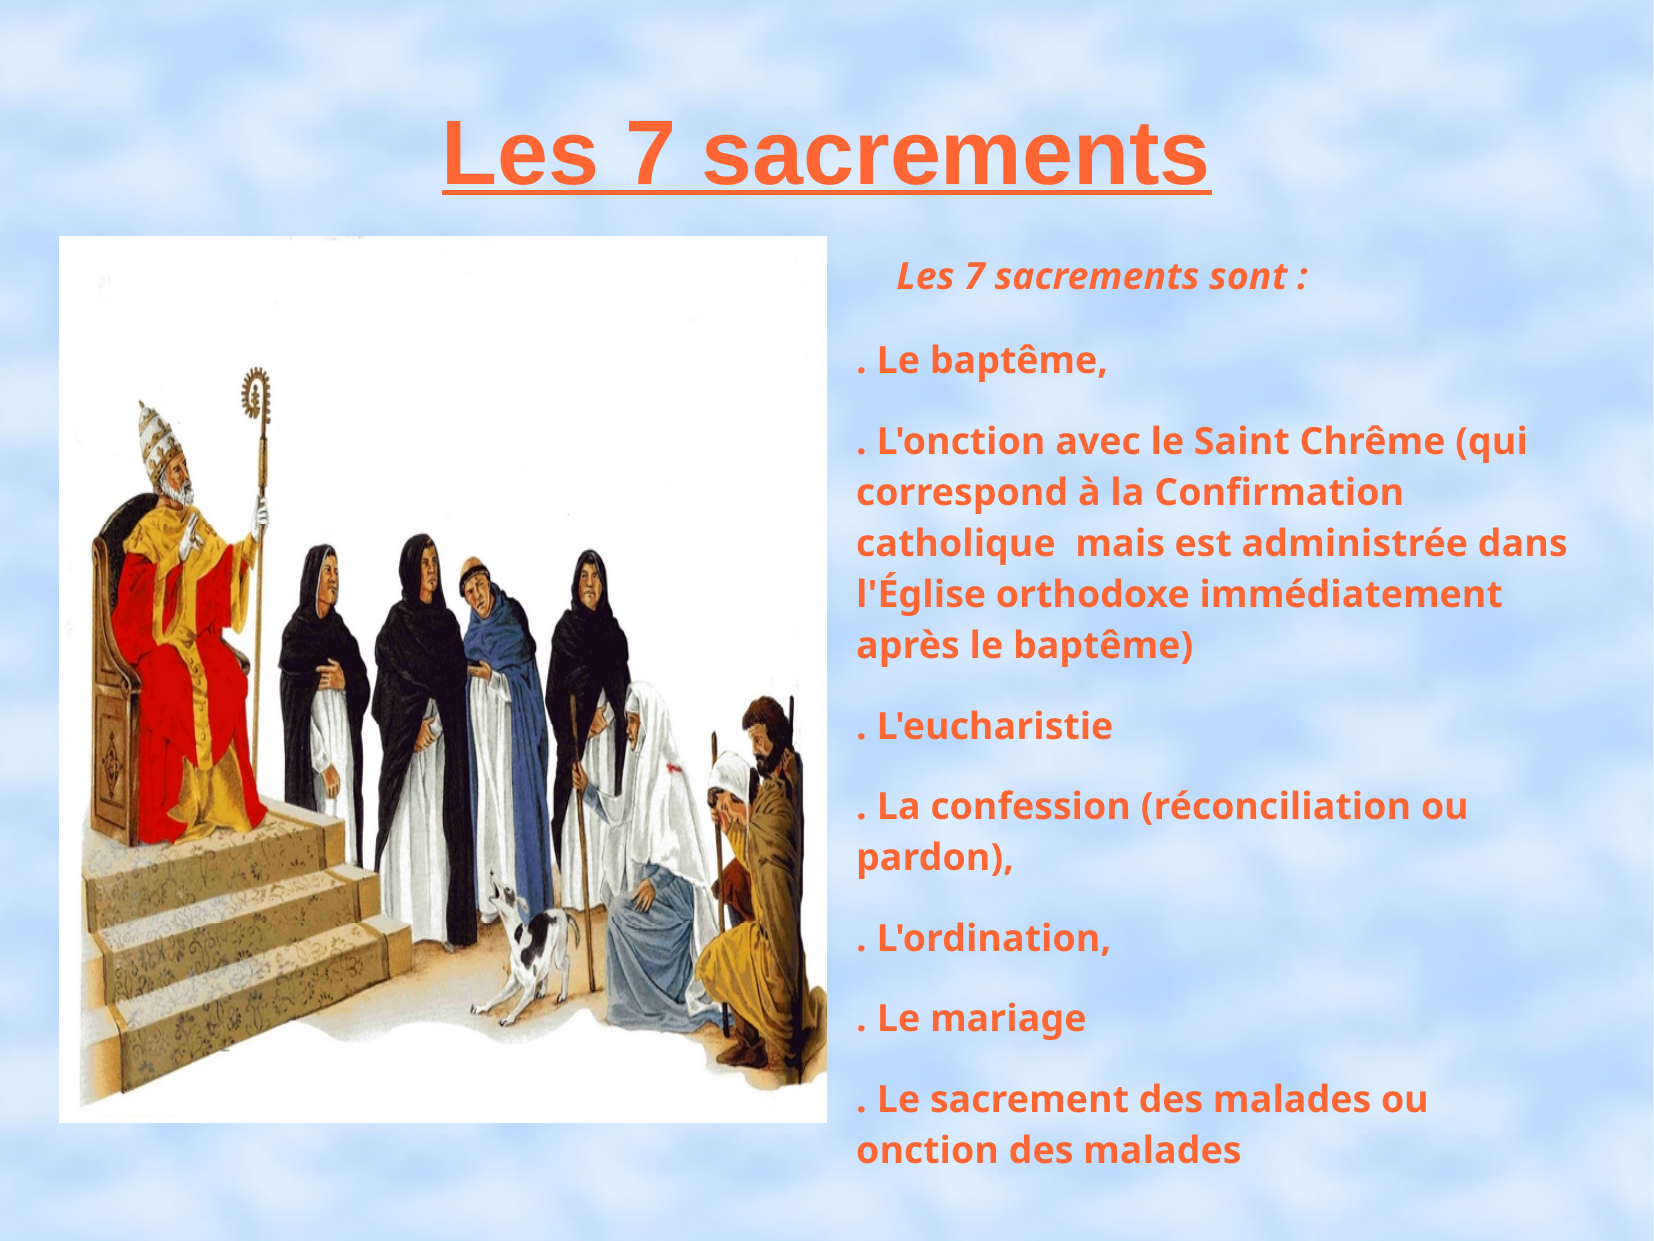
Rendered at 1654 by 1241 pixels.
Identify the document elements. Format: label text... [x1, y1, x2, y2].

picture [0, 0, 1654, 1241]
title Les 7 sacrements [82, 49, 1571, 257]
list Les 7 sacrements sont : . Le baptême, . L'onction avec le Saint Chrême (qui correspond à la Confirmation catholique mais est administrée dans l'Église orthodoxe immédiatement après le baptême) . L'eucharistie . La confession (réconciliation ou pardon), . L'ordination, . Le mariage . Le sacrement des malades ou onction des malades [856, 236, 1583, 1196]
